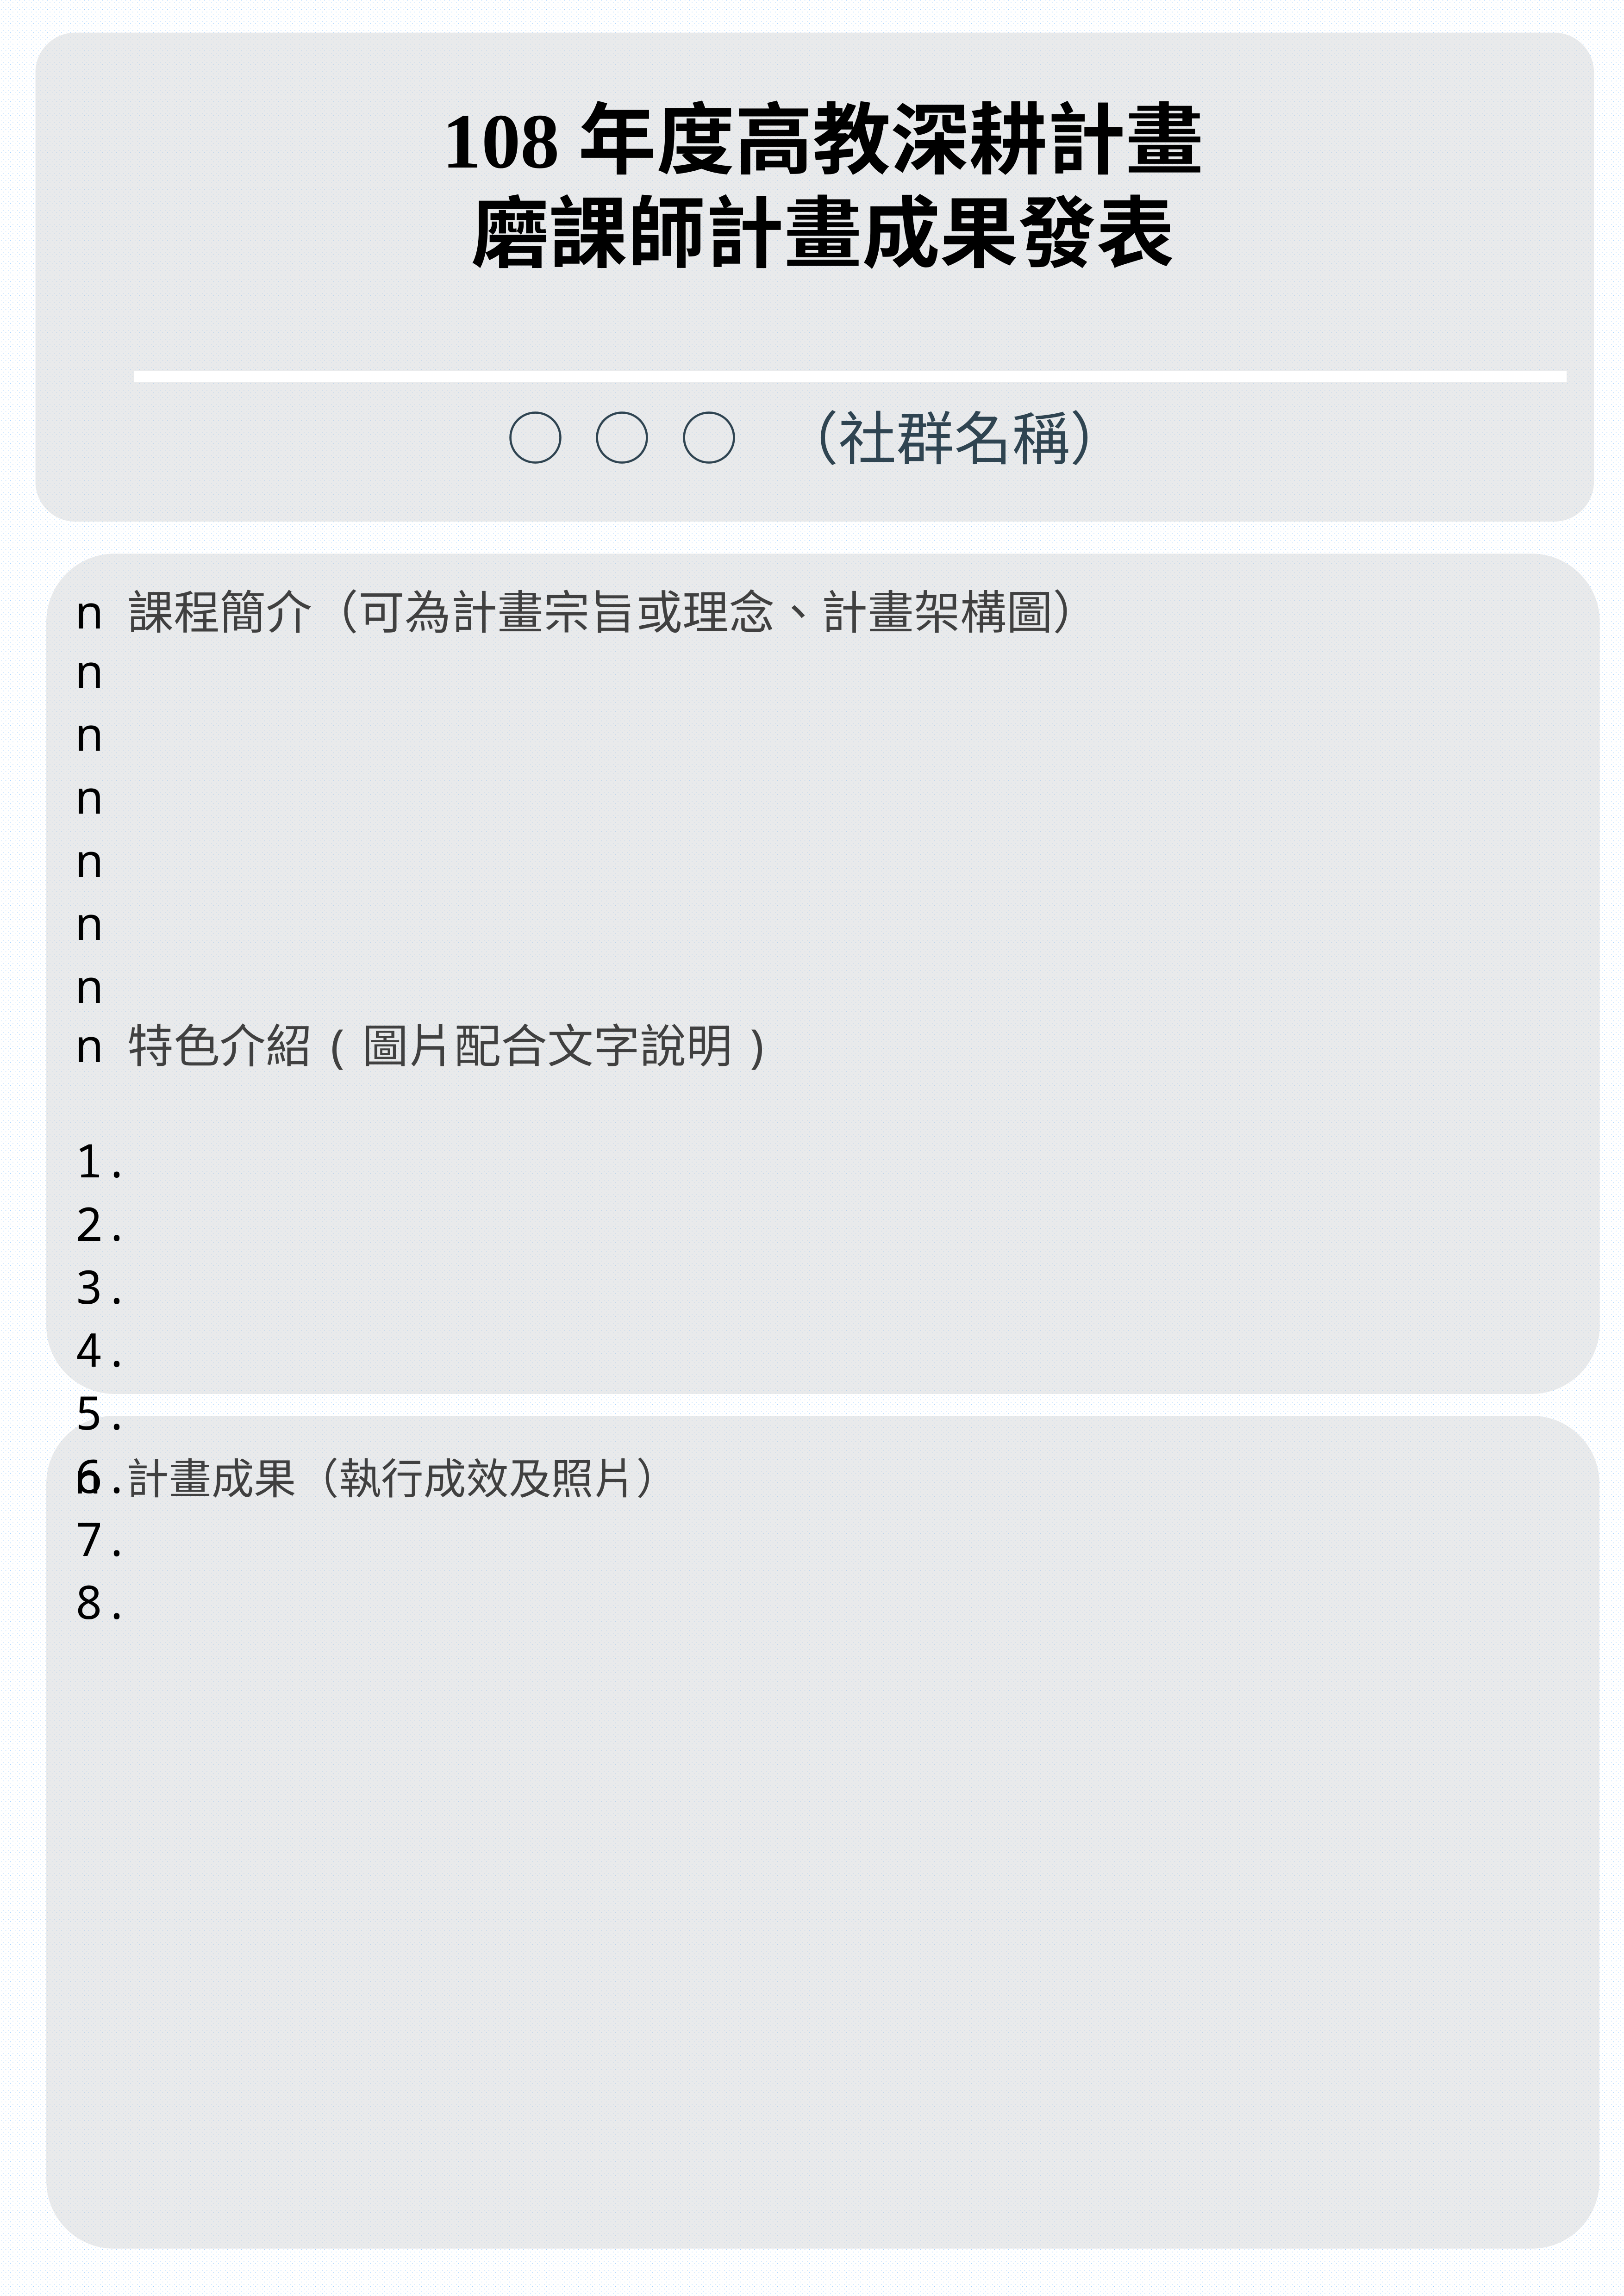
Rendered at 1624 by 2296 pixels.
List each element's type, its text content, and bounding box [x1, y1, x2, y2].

text_box 計畫成果（執行成效及照片） [68, 1448, 1555, 2192]
text_box 課程簡介（可為計畫宗旨或理念、計畫架構圖） 特色介紹(圖片配合文字說明) [68, 579, 1555, 1454]
text_box [35, 32, 1594, 522]
text_box ○ ○ ○ （社群名稱） [74, 398, 1562, 476]
text_box [46, 1420, 1599, 2249]
text_box 108年度高教深耕計畫 磨課師計畫成果發表 [79, 44, 1567, 323]
text_box [46, 554, 1600, 1390]
